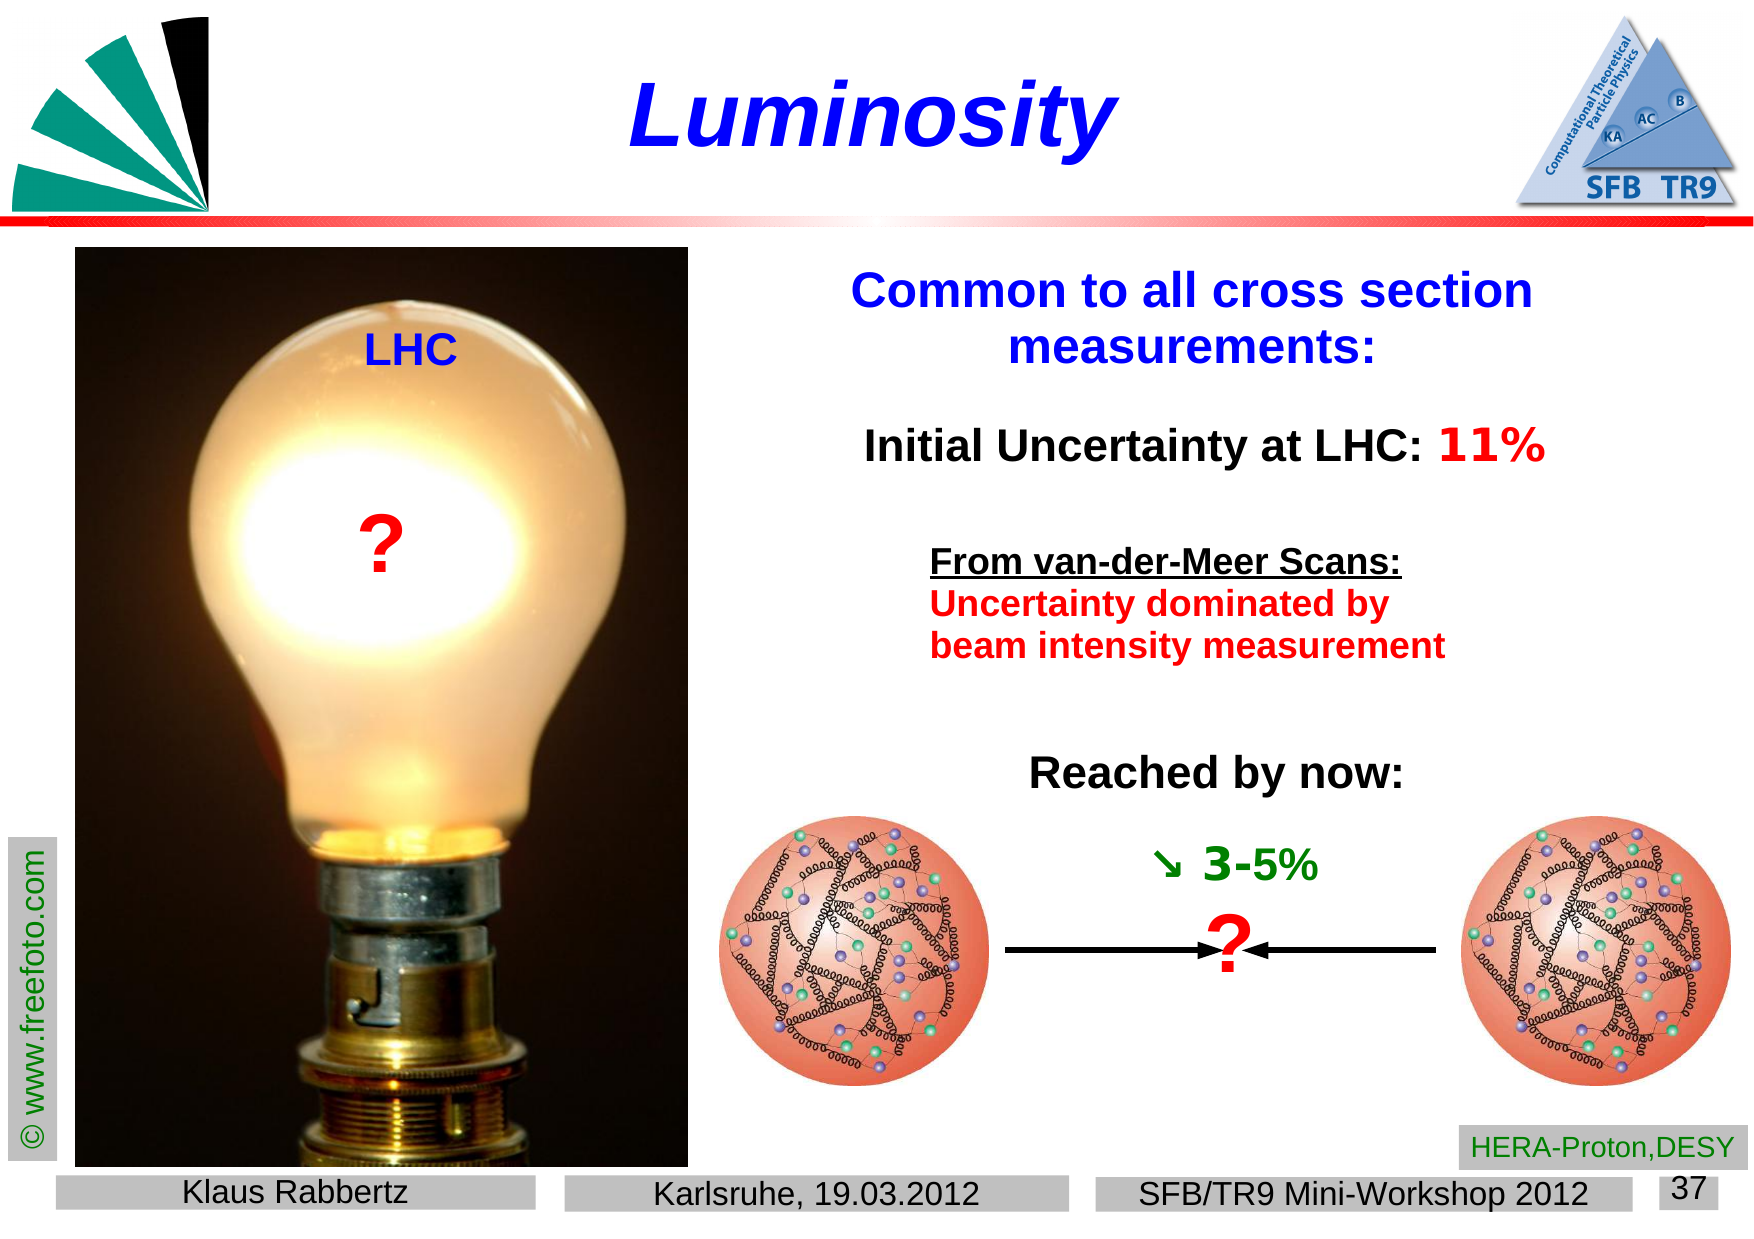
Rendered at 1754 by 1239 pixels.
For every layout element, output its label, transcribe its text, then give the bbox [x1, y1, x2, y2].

picture [1511, 11, 1743, 213]
text_box From van-der-Meer Scans: Uncertainty dominated by beam intensity measurement [917, 534, 1458, 673]
text_box Common to all cross section measurements: [838, 256, 1547, 380]
text_box © www.freefoto.com [8, 837, 58, 1161]
text_box LHC [351, 317, 470, 381]
picture [1461, 816, 1731, 1086]
text_box Reached by now: [1016, 740, 1418, 805]
picture [75, 247, 688, 1167]
text_box HERA-Proton,DESY [1458, 1125, 1748, 1170]
text_box ↘ 3-5% [1135, 832, 1330, 898]
text_box ? [1192, 891, 1267, 997]
text_box Initial Uncertainty at LHC: 11% [852, 412, 1558, 478]
picture [719, 816, 989, 1086]
picture [12, 17, 209, 214]
text_box ? [344, 491, 419, 597]
title Luminosity [220, 16, 1525, 213]
